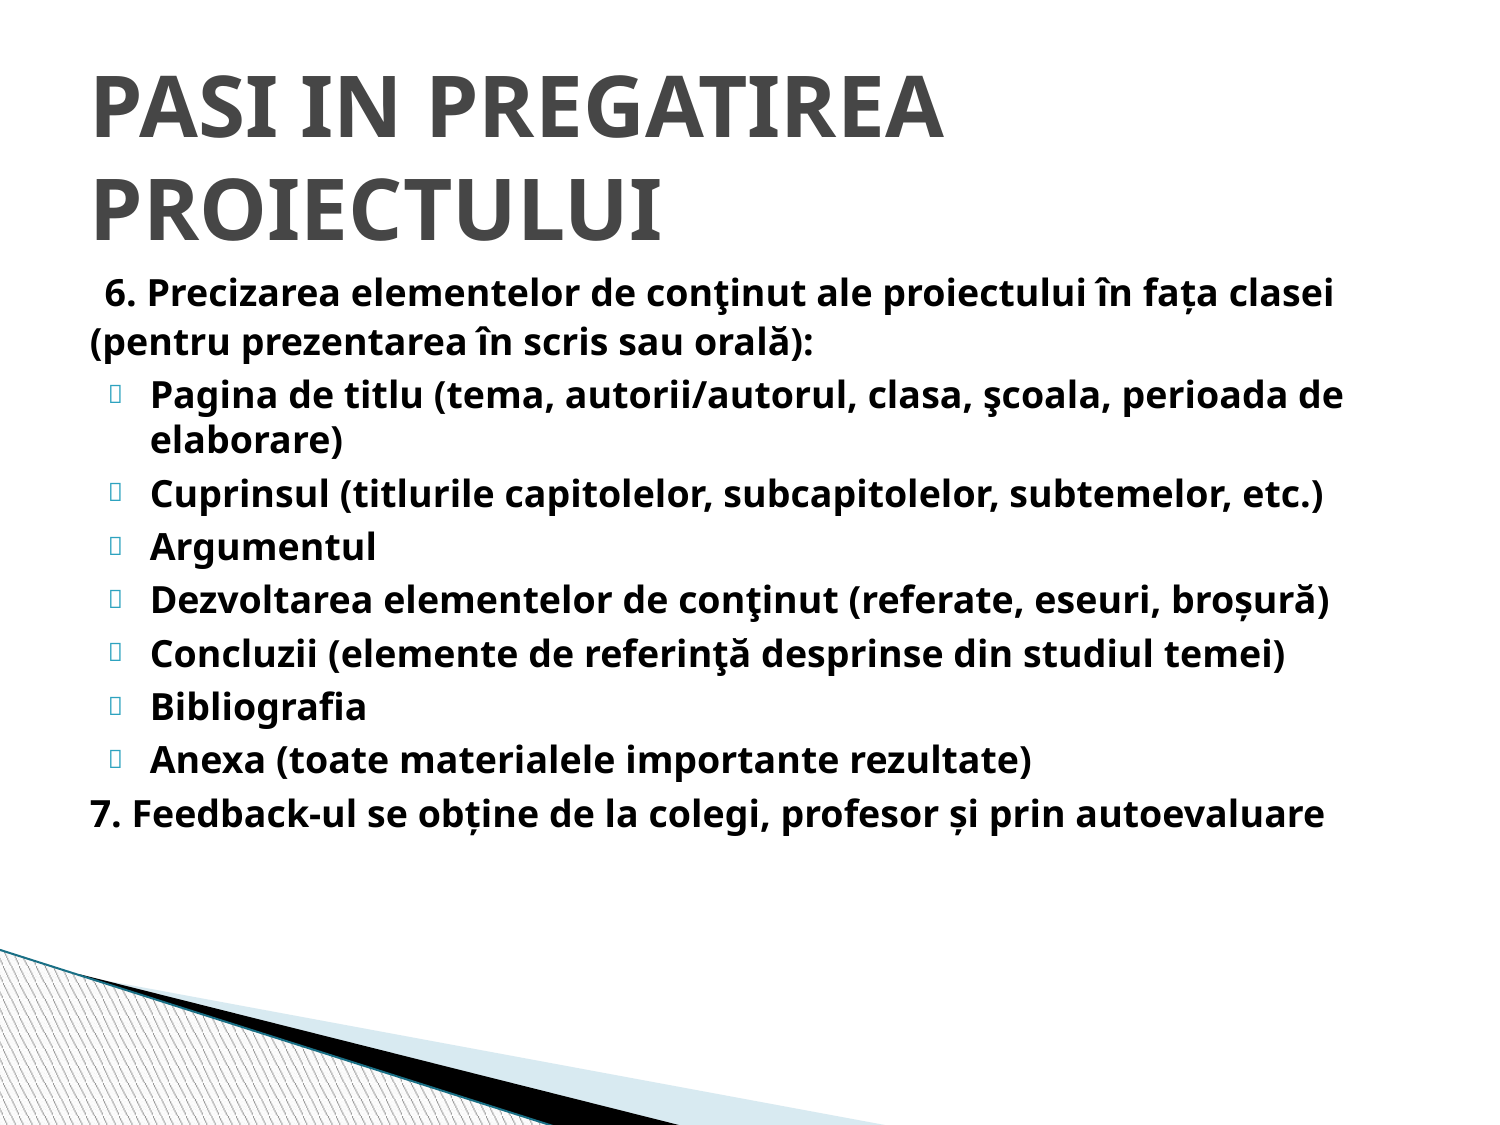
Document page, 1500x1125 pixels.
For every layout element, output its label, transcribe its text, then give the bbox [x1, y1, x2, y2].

picture [0, 952, 543, 1125]
title PASI IN PREGATIREA PROIECTULUI [75, 45, 1425, 233]
list 6. Precizarea elementelor de conţinut ale proiectului în fața clasei (pentru prezentarea în scris sau orală): Pagina de titlu (tema, autorii/autorul, clasa, şcoala, perioada de elaborare) Cuprinsul (titlurile capitolelor, subcapitolelor, subtemelor, etc.) Argumentul Dezvoltarea elementelor de conţinut (referate, eseuri, broșură) Concluzii (elemente de referinţă desprinse din studiul temei) Bibliografia Anexa (toate materialele importante rezultate) 7. Feedback-ul se obține de la colegi, profesor și prin autoevaluare [75, 243, 1425, 986]
